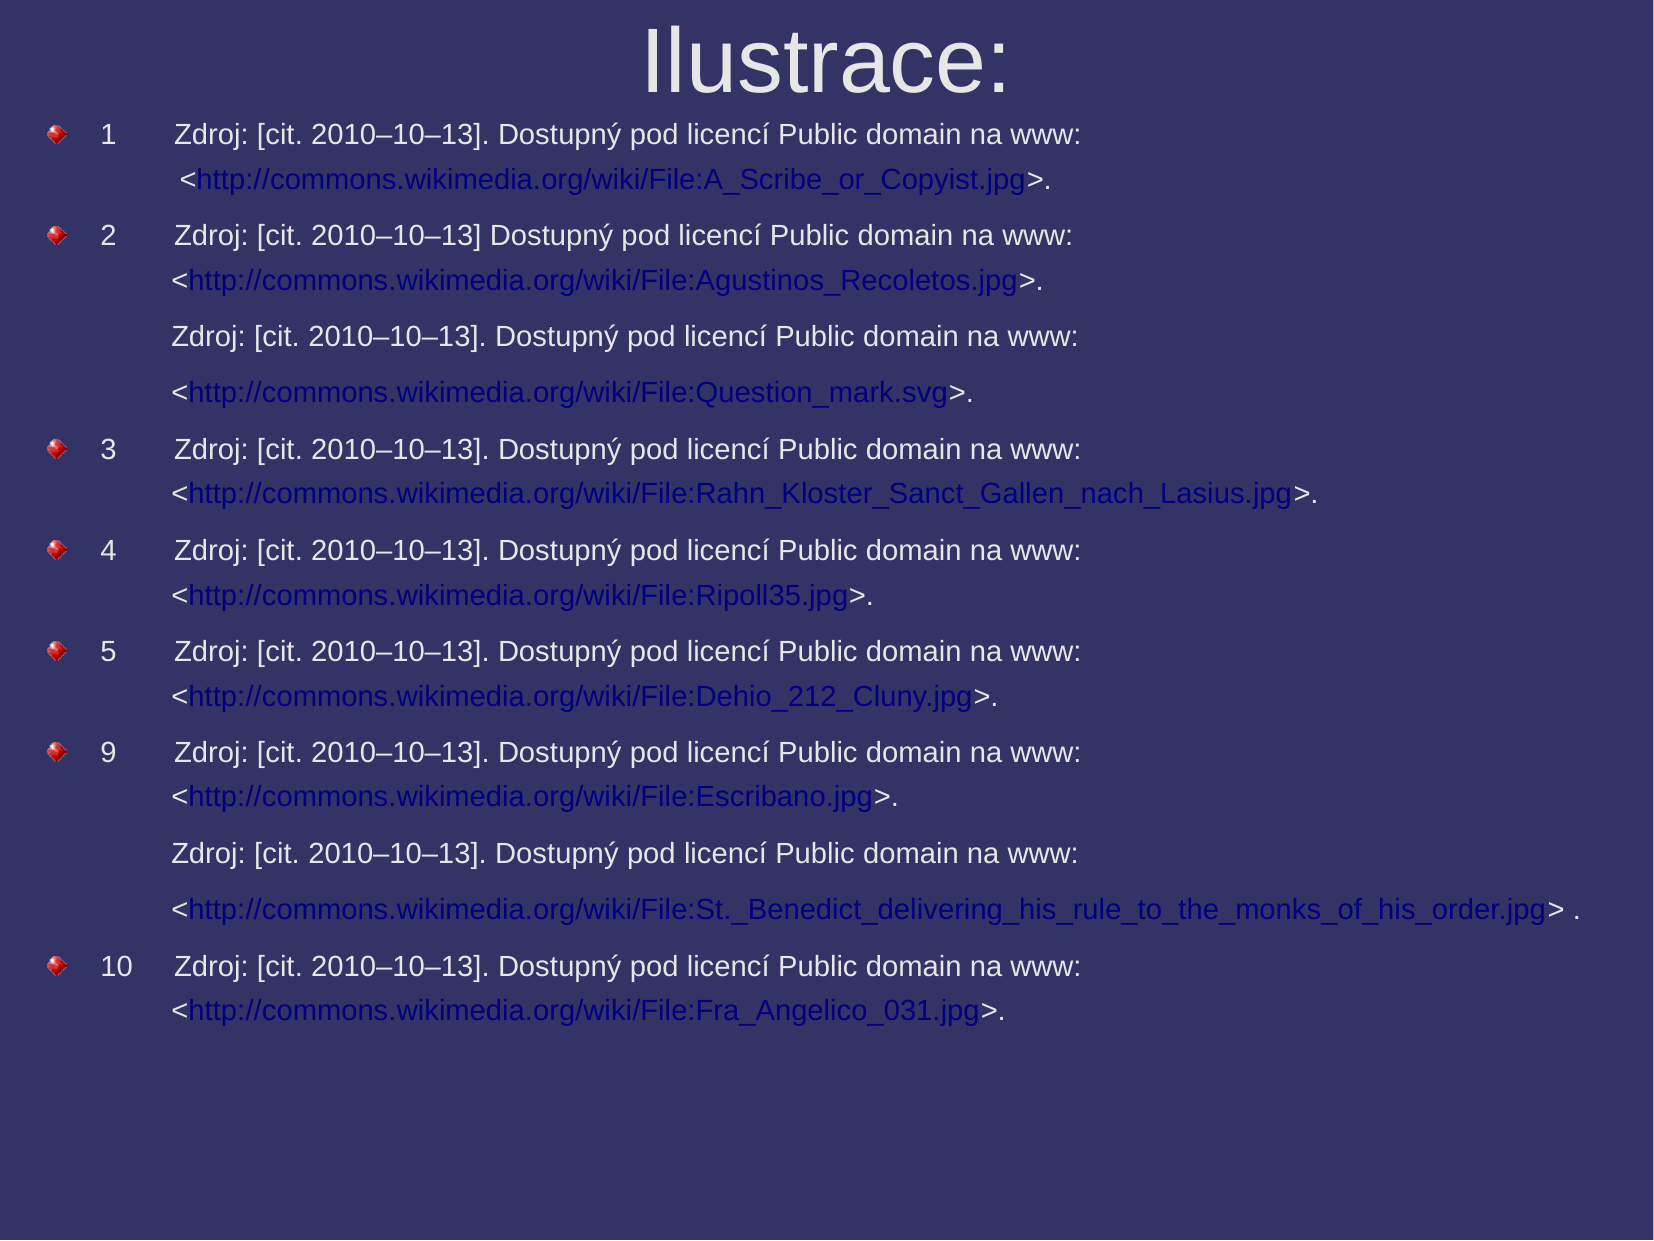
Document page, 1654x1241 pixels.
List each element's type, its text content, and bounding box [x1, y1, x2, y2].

list 1 Zdroj: [cit. 2010–10–13]. Dostupný pod licencí Public domain na www: <http://commons.wikimedia.org/wiki/File:A_Scribe_or_Copyist.jpg>. 2 Zdroj: [cit. 2010–10–13] Dostupný pod licencí Public domain na www: <http://commons.wikimedia.org/wiki/File:Agustinos_Recoletos.jpg>. Zdroj: [cit. 2010–10–13]. Dostupný pod licencí Public domain na www: <http://commons.wikimedia.org/wiki/File:Question_mark.svg>. 3 Zdroj: [cit. 2010–10–13]. Dostupný pod licencí Public domain na www: <http://commons.wikimedia.org/wiki/File:Rahn_Kloster_Sanct_Gallen_nach_Lasius.jpg>. 4 Zdroj: [cit. 2010–10–13]. Dostupný pod licencí Public domain na www: <http://commons.wikimedia.org/wiki/File:Ripoll35.jpg>. 5 Zdroj: [cit. 2010–10–13]. Dostupný pod licencí Public domain na www: <http://commons.wikimedia.org/wiki/File:Dehio_212_Cluny.jpg>. 9 Zdroj: [cit. 2010–10–13]. Dostupný pod licencí Public domain na www: <http://commons.wikimedia.org/wiki/File:Escribano.jpg>. Zdroj: [cit. 2010–10–13]. Dostupný pod licencí Public domain na www: <http://commons.wikimedia.org/wiki/File:St._Benedict_delivering_his_rule_to_the_monks_of_his_order.jpg> . 10 Zdroj: [cit. 2010–10–13]. Dostupný pod licencí Public domain na www: <http://commons.wikimedia.org/wiki/File:Fra_Angelico_031.jpg>. [29, 118, 1595, 1241]
title Ilustrace: [82, 9, 1571, 112]
